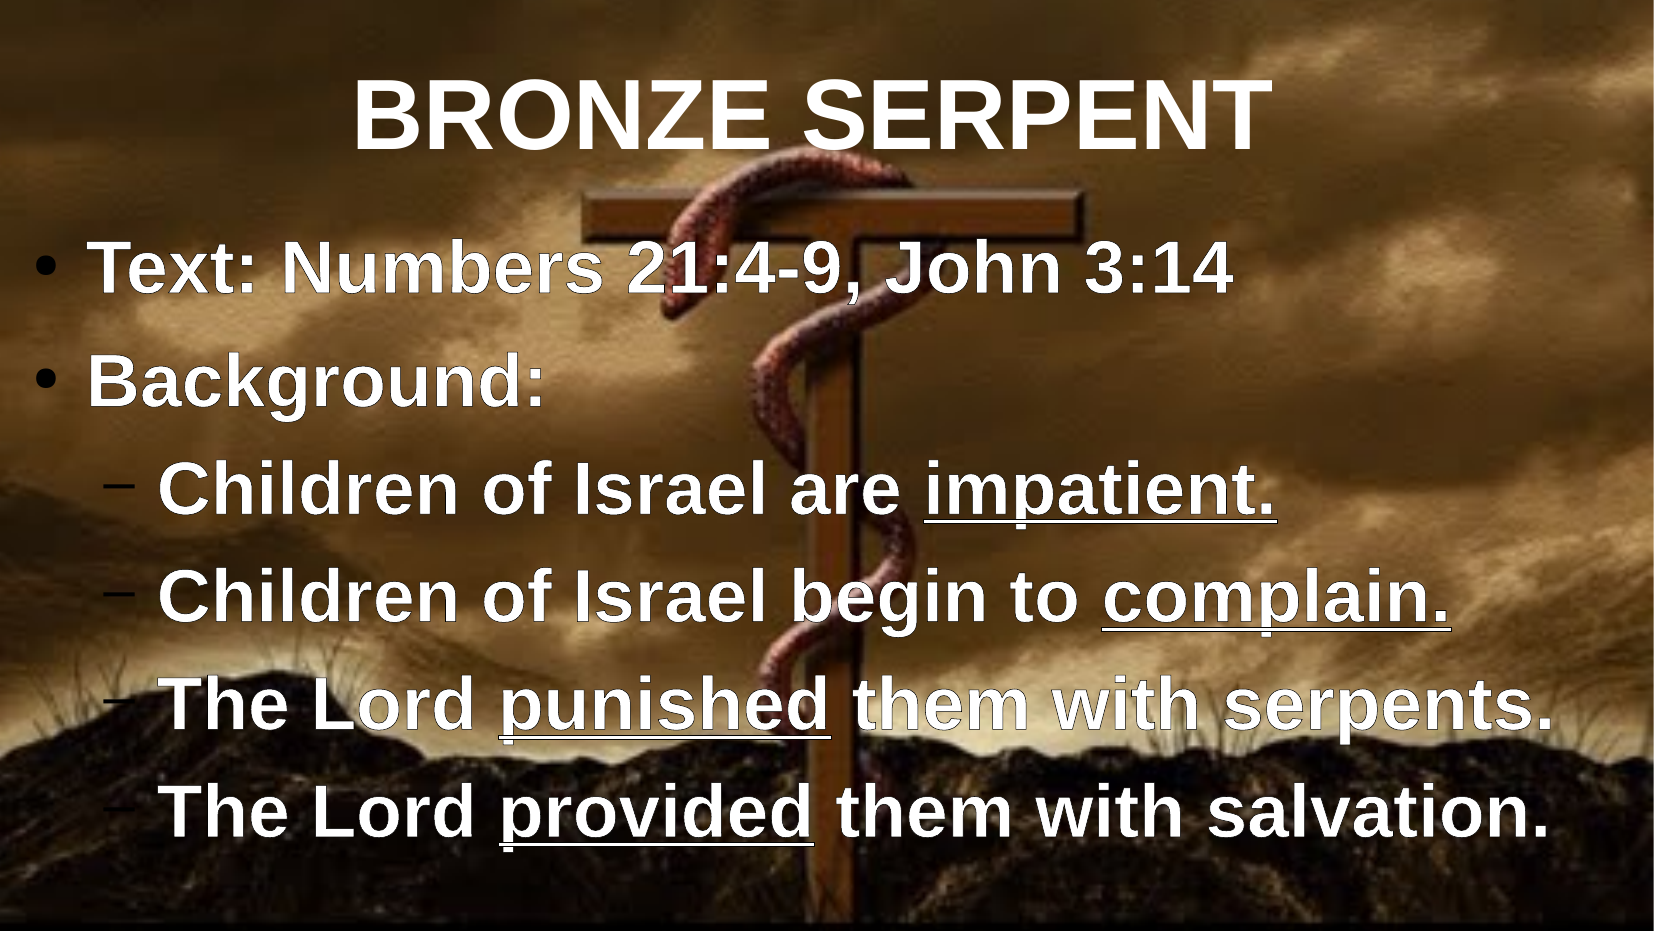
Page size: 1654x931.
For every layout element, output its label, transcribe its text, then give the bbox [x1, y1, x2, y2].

list Text: Numbers 21:4-9, John 3:14 Background: Children of Israel are impatient. Children of Israel begin to complain. The Lord punished them with serpents. The Lord provided them with salvation. [15, 225, 1651, 900]
title BRONZE SERPENT [82, 37, 1571, 193]
picture [0, 0, 1654, 931]
